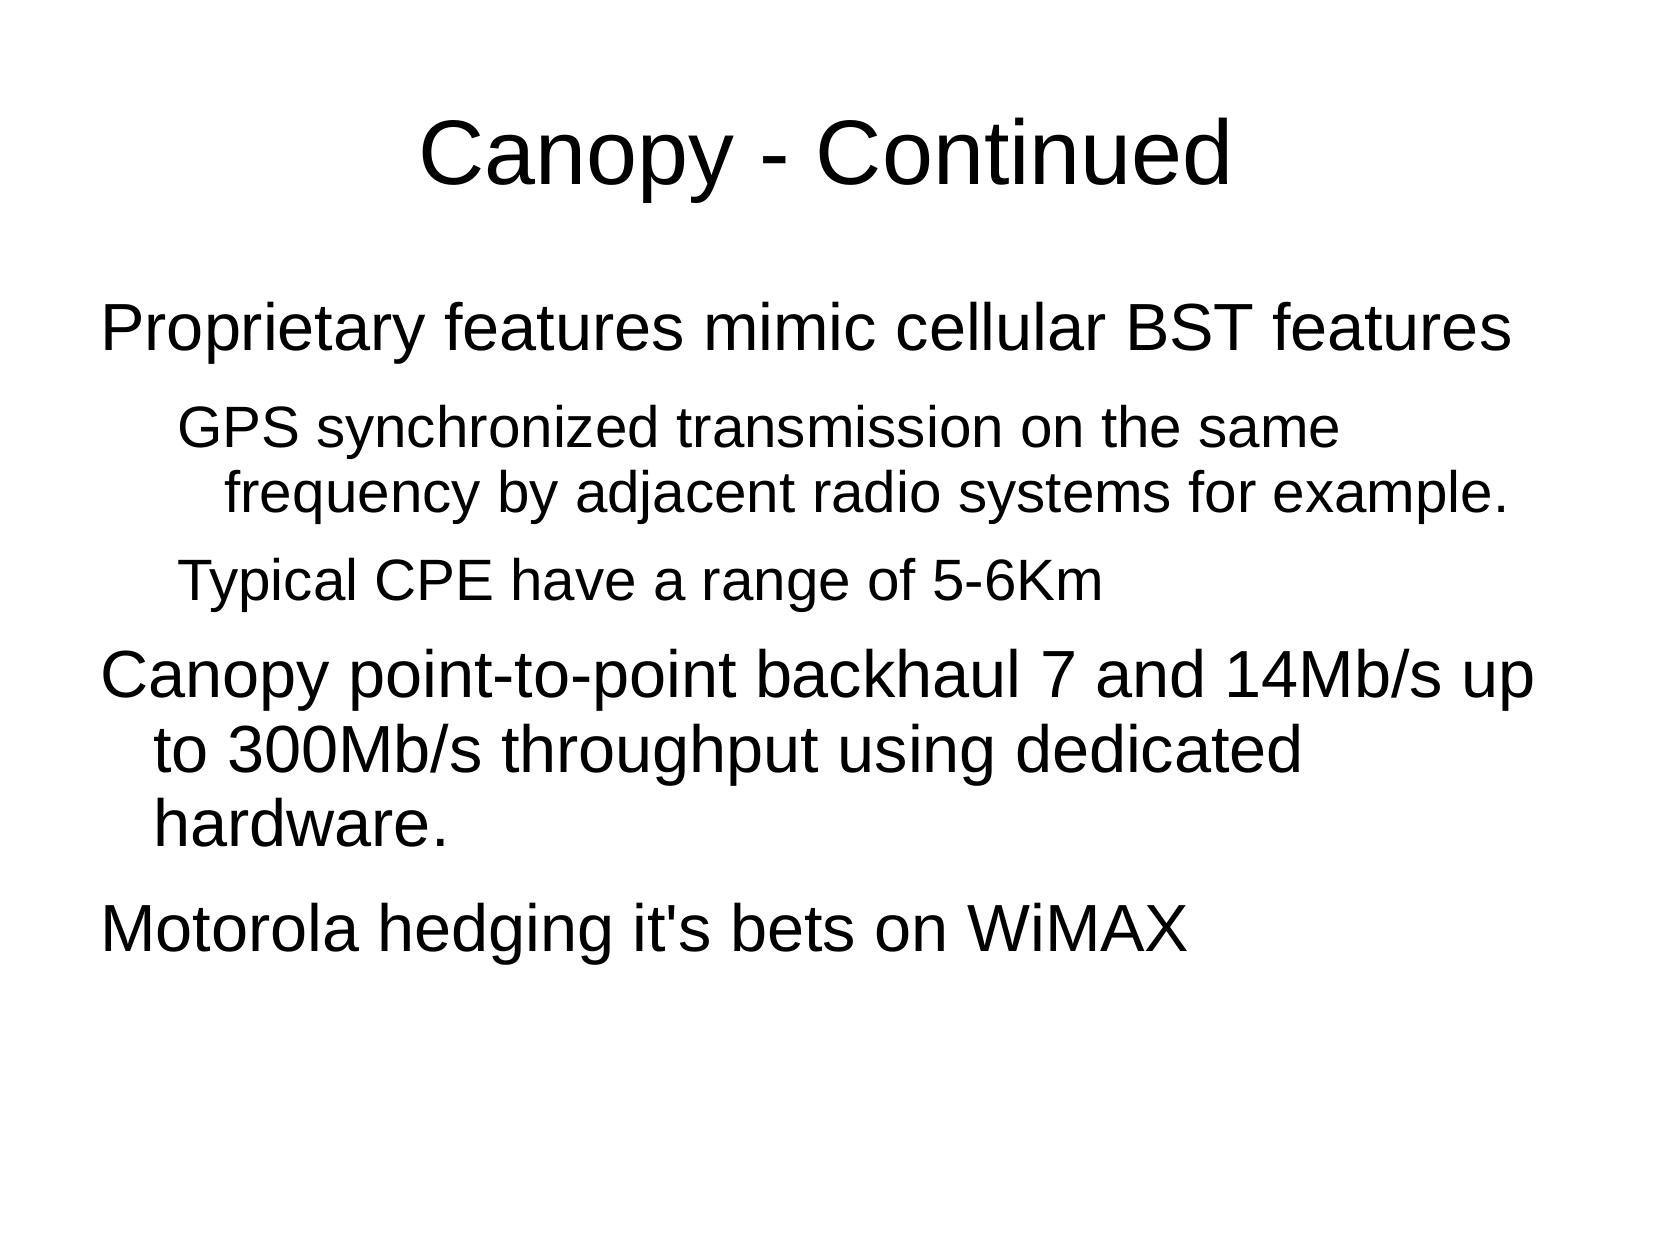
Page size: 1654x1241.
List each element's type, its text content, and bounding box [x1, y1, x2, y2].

title Canopy - Continued [82, 56, 1571, 250]
list Proprietary features mimic cellular BST features GPS synchronized transmission on the same frequency by adjacent radio systems for example. Typical CPE have a range of 5-6Km Canopy point-to-point backhaul 7 and 14Mb/s up to 300Mb/s throughput using dedicated hardware. Motorola hedging it's bets on WiMAX [82, 290, 1571, 1094]
